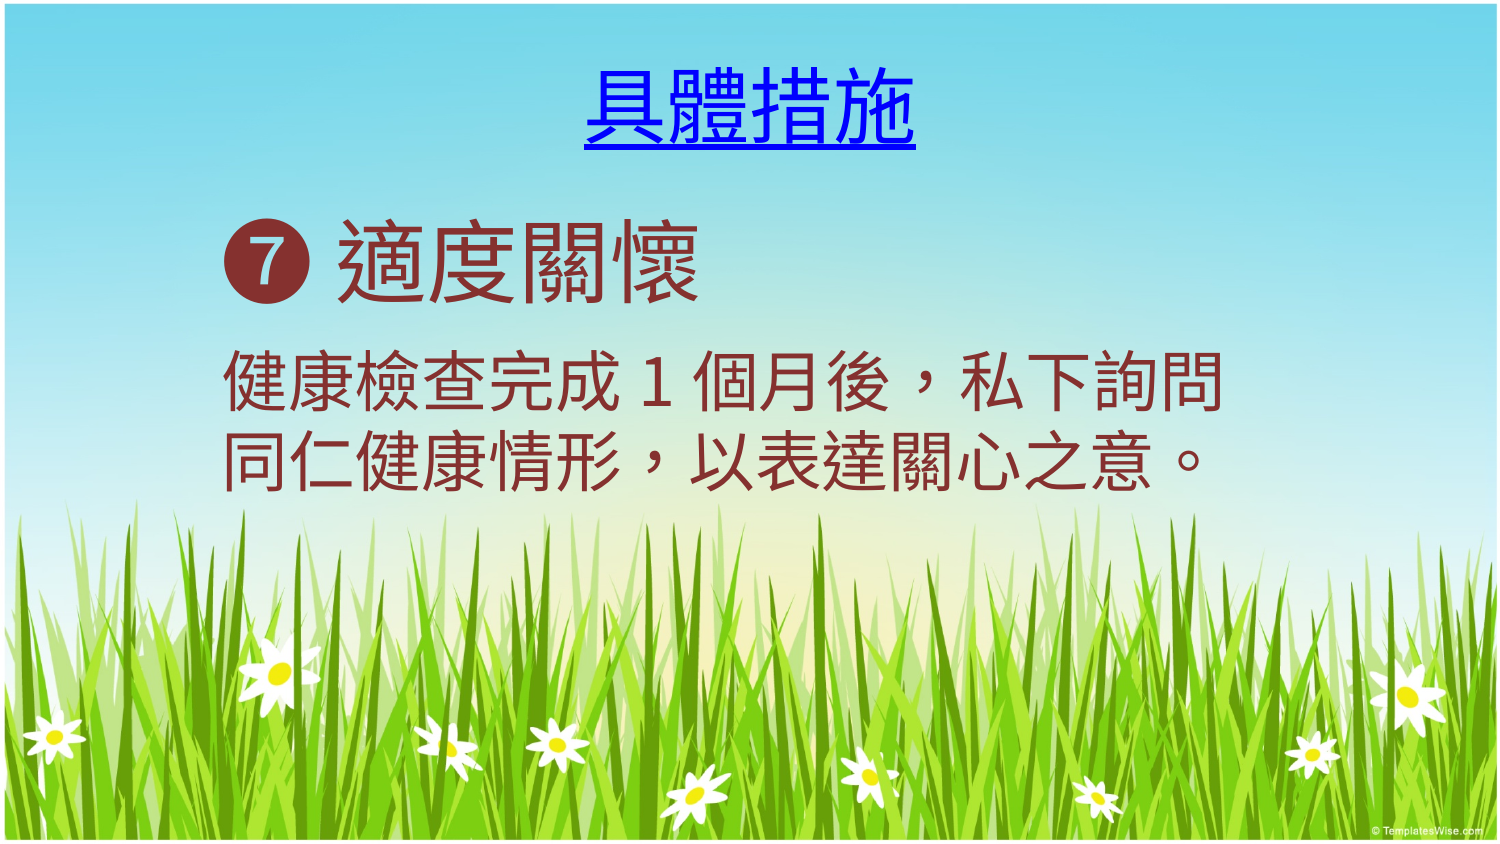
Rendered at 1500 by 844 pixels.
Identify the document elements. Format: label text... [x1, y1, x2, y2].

picture [0, 0, 1500, 844]
list ❼適度關懷 健康檢查完成1個月後，私下詢問同仁健康情形，以表達關心之意。 [206, 196, 1294, 754]
title 具體措施 [75, 33, 1426, 175]
